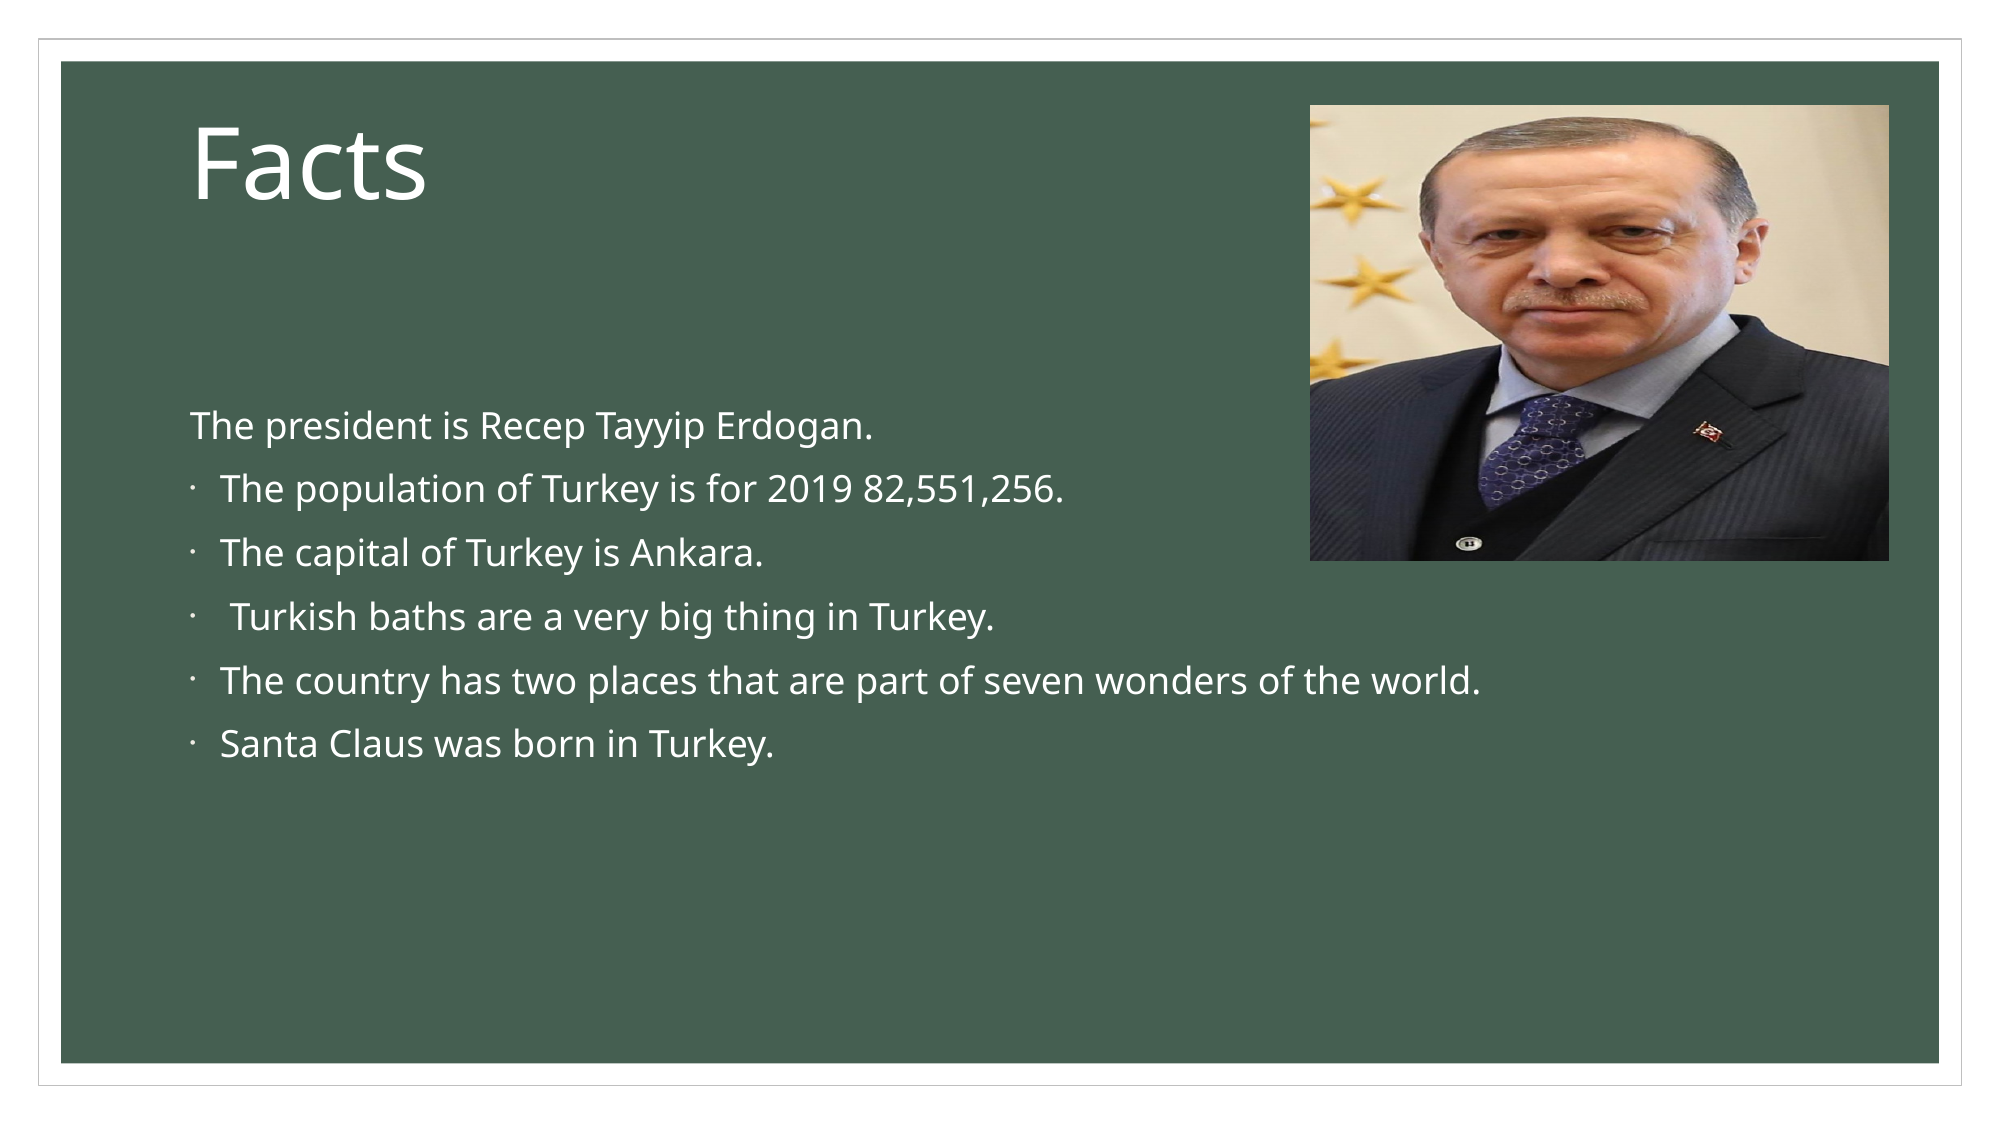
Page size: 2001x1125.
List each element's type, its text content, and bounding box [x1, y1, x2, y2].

title Facts [174, 105, 1310, 330]
picture [1310, 105, 1889, 561]
list The president is Recep Tayyip Erdogan. The population of Turkey is for 2019 82,551,256. The capital of Turkey is Ankara. Turkish baths are a very big thing in Turkey. The country has two places that are part of seven wonders of the world. Santa Claus was born in Turkey. [174, 330, 1825, 976]
